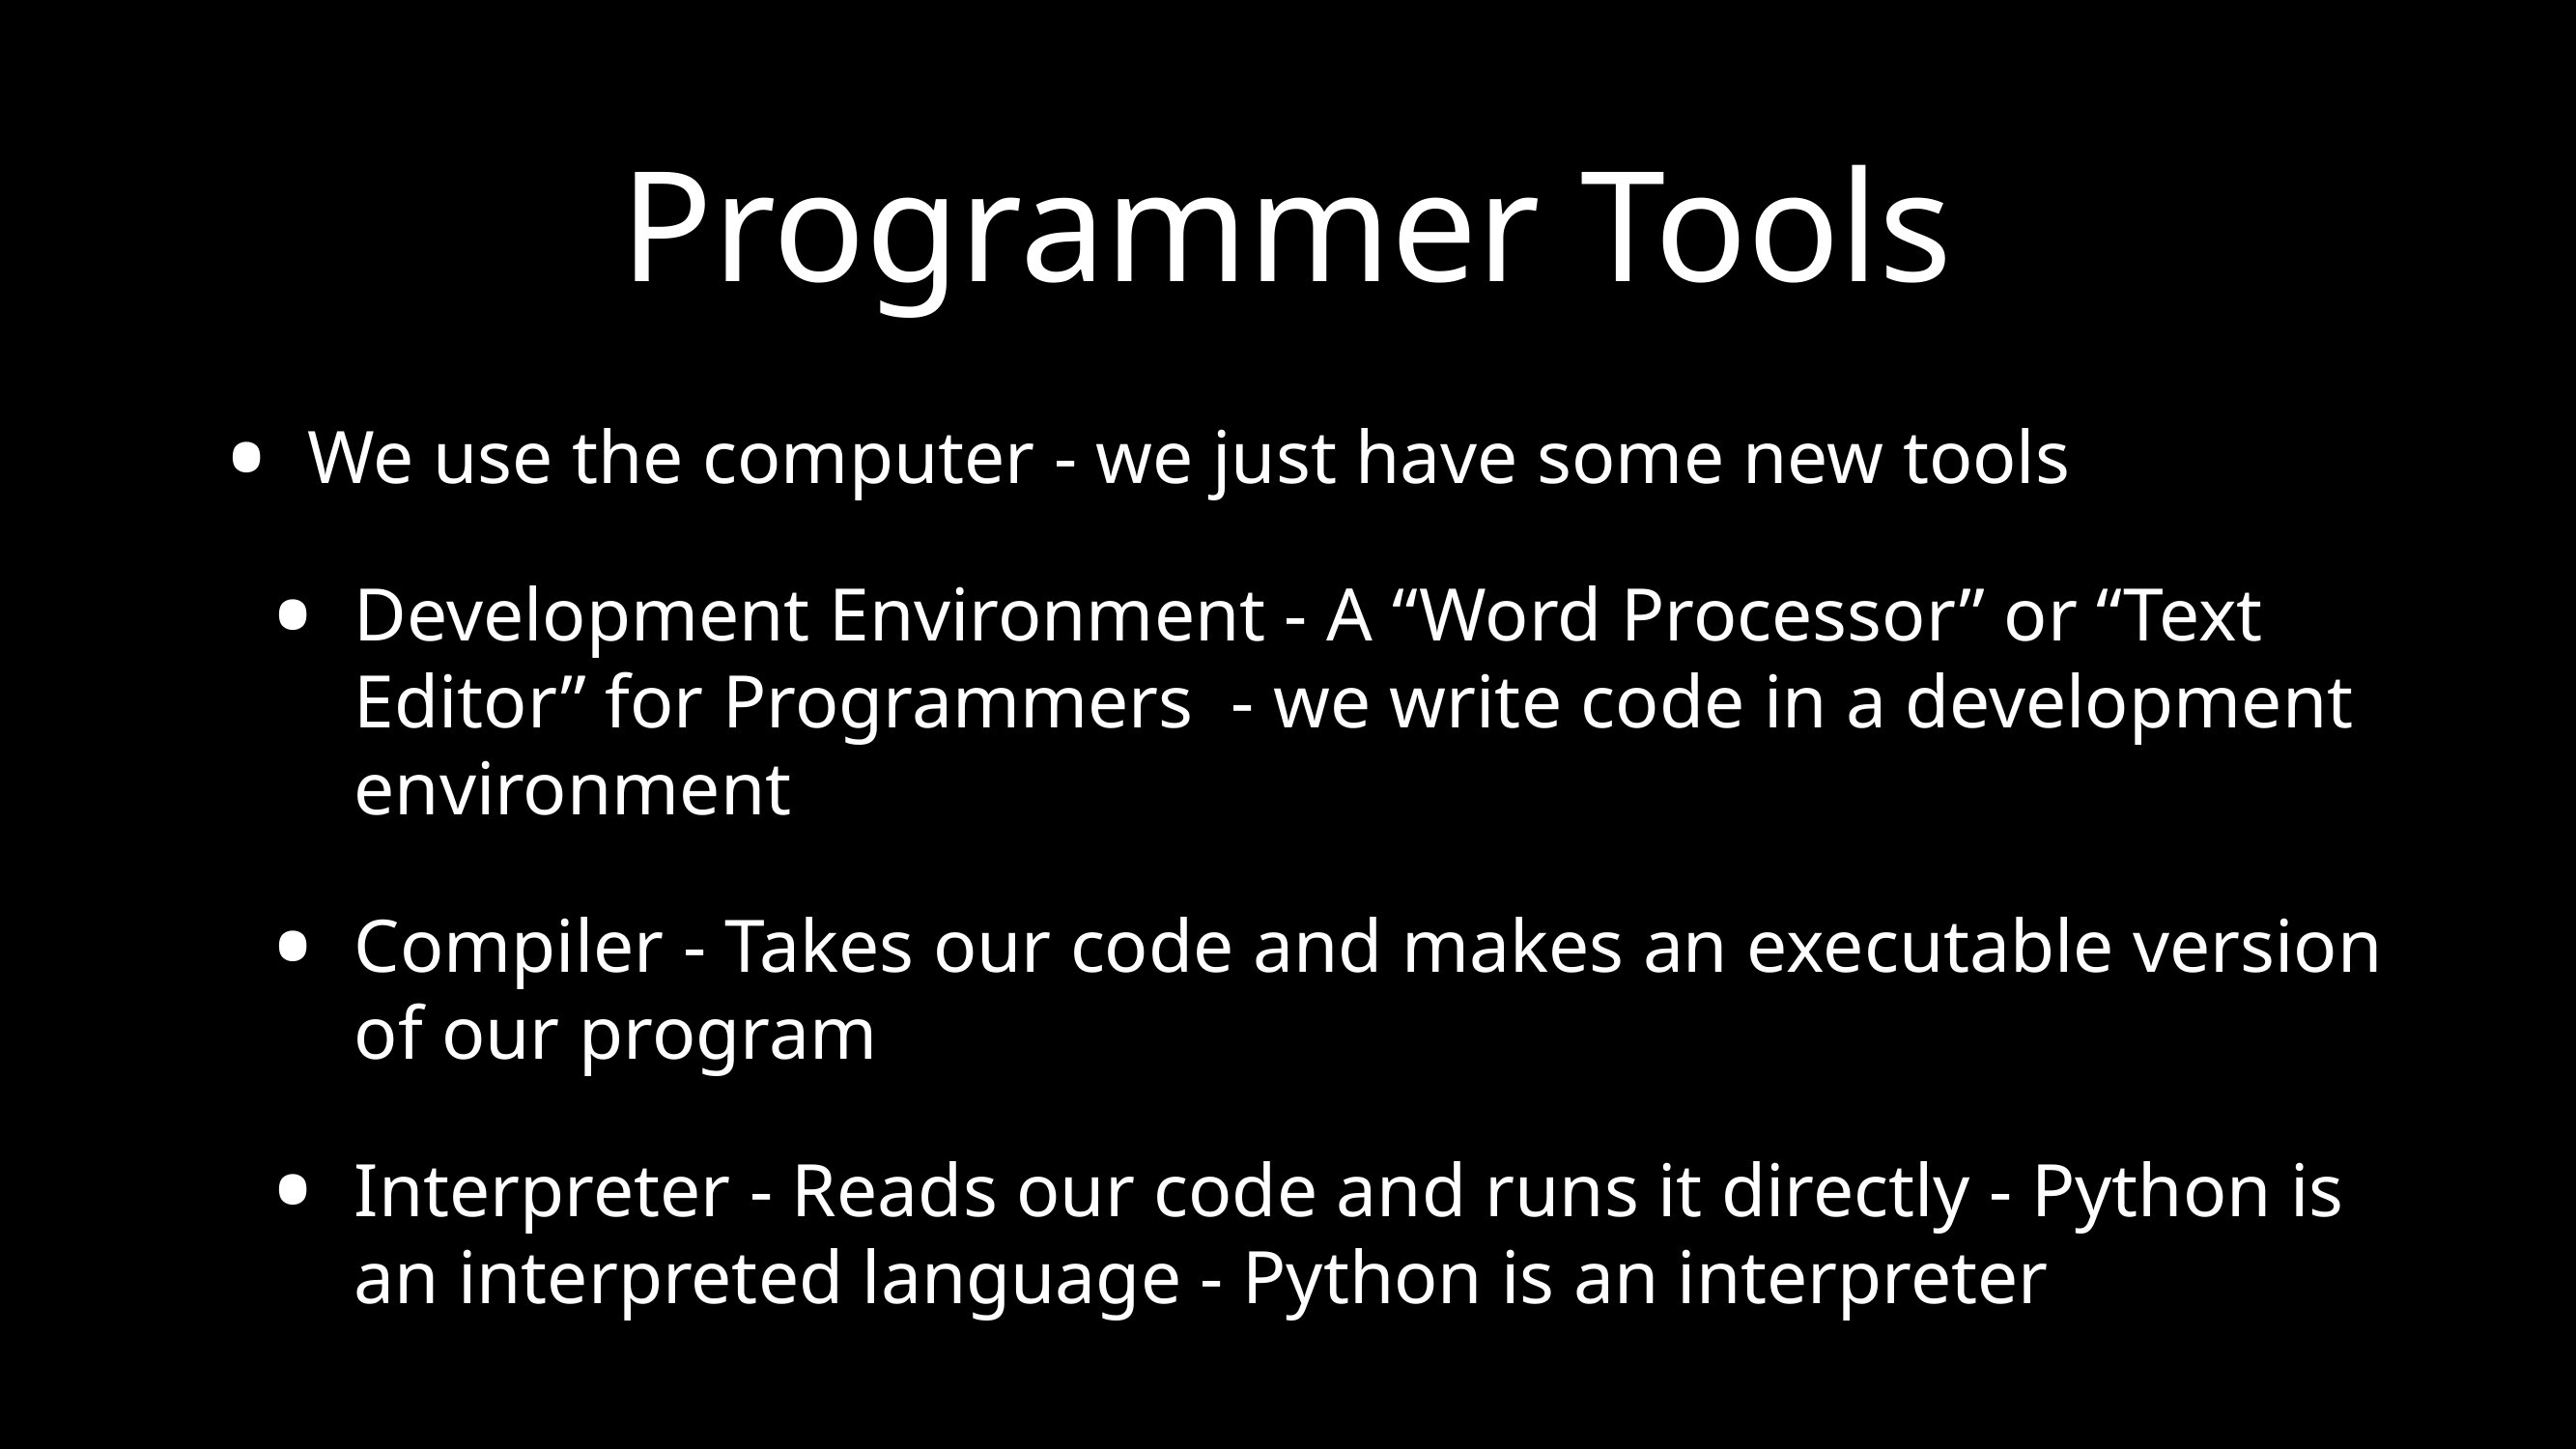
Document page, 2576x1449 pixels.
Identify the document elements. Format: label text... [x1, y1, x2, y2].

title Programmer Tools [183, 38, 2392, 403]
list We use the computer - we just have some new tools Development Environment - A “Word Processor” or “Text Editor” for Programmers - we write code in a development environment Compiler - Takes our code and makes an executable version of our program Interpreter - Reads our code and runs it directly - Python is an interpreted language - Python is an interpreter [183, 412, 2392, 1317]
